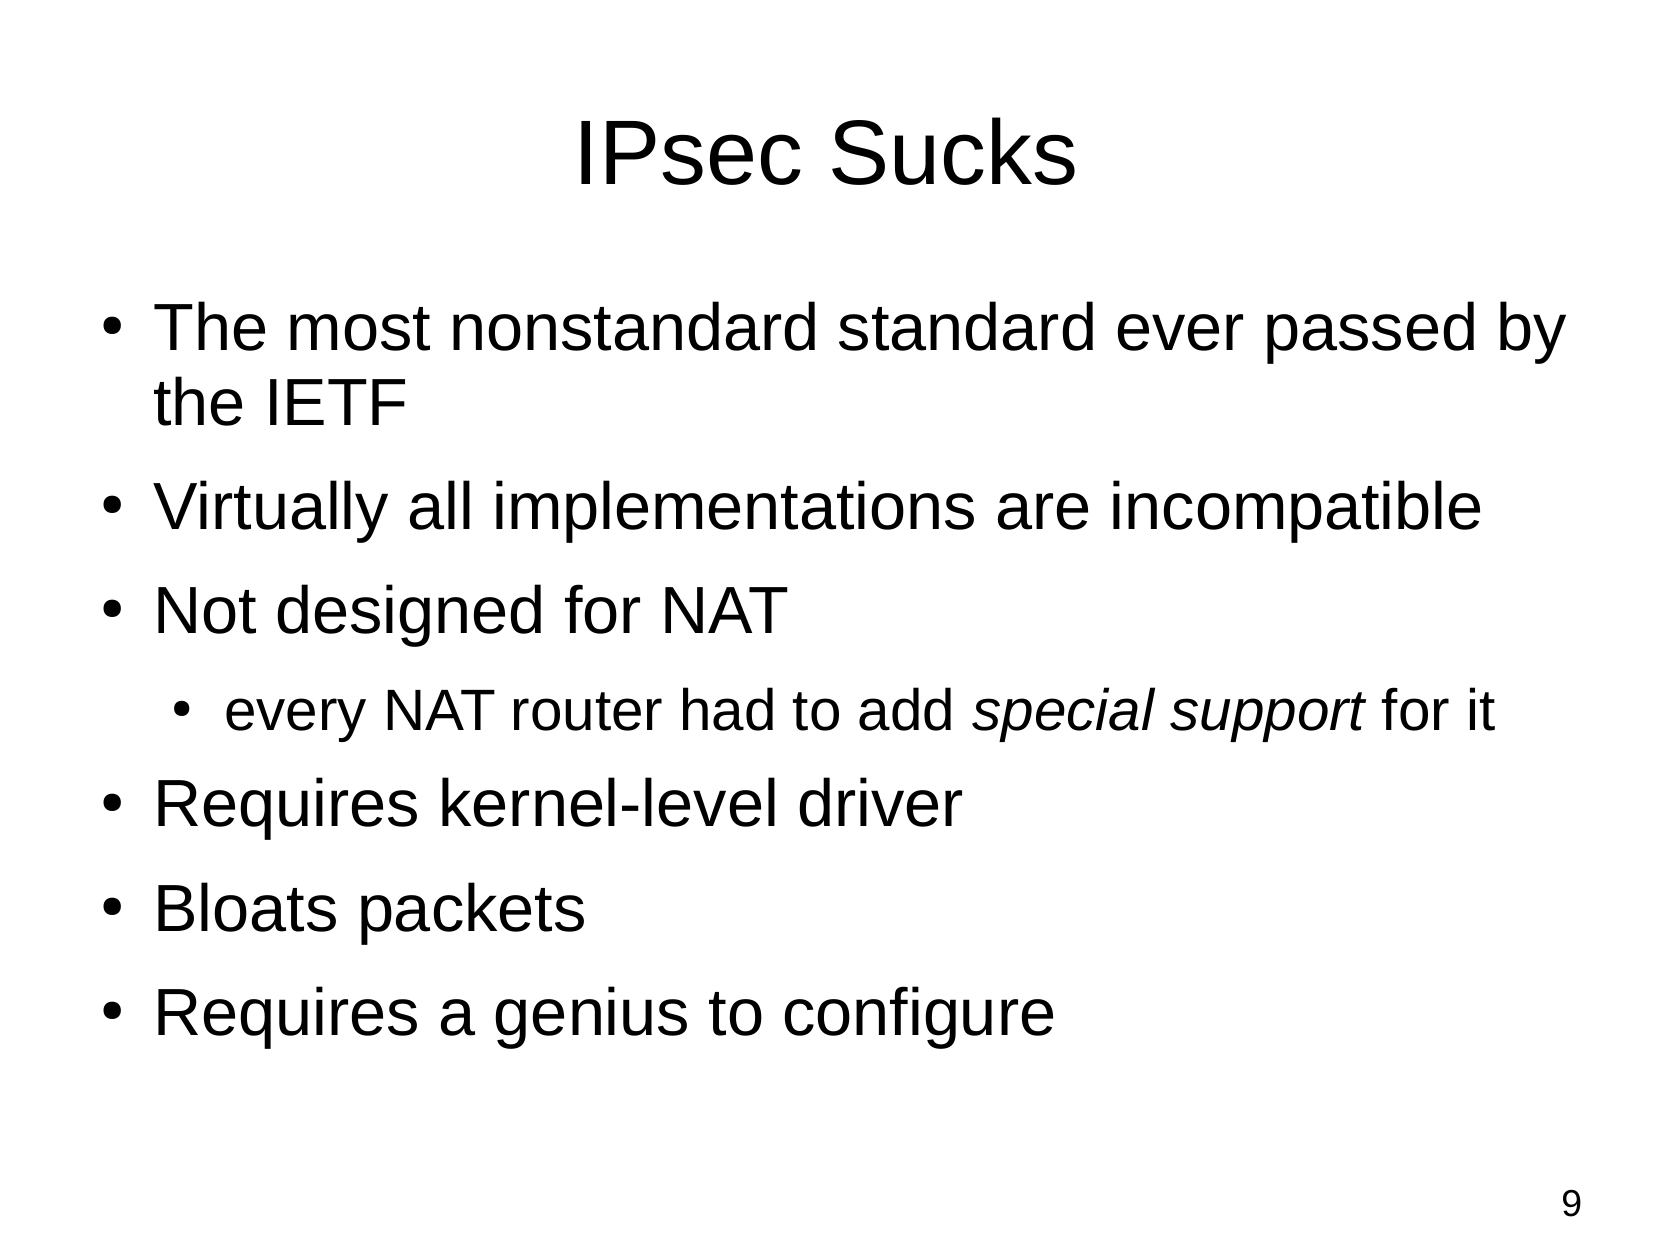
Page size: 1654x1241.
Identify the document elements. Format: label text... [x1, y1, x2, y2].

title IPsec Sucks [82, 49, 1571, 257]
text_box 9 [1546, 1174, 1598, 1232]
list The most nonstandard standard ever passed by the IETF Virtually all implementations are incompatible Not designed for NAT every NAT router had to add special support for it Requires kernel-level driver Bloats packets Requires a genius to configure [82, 290, 1571, 1109]
